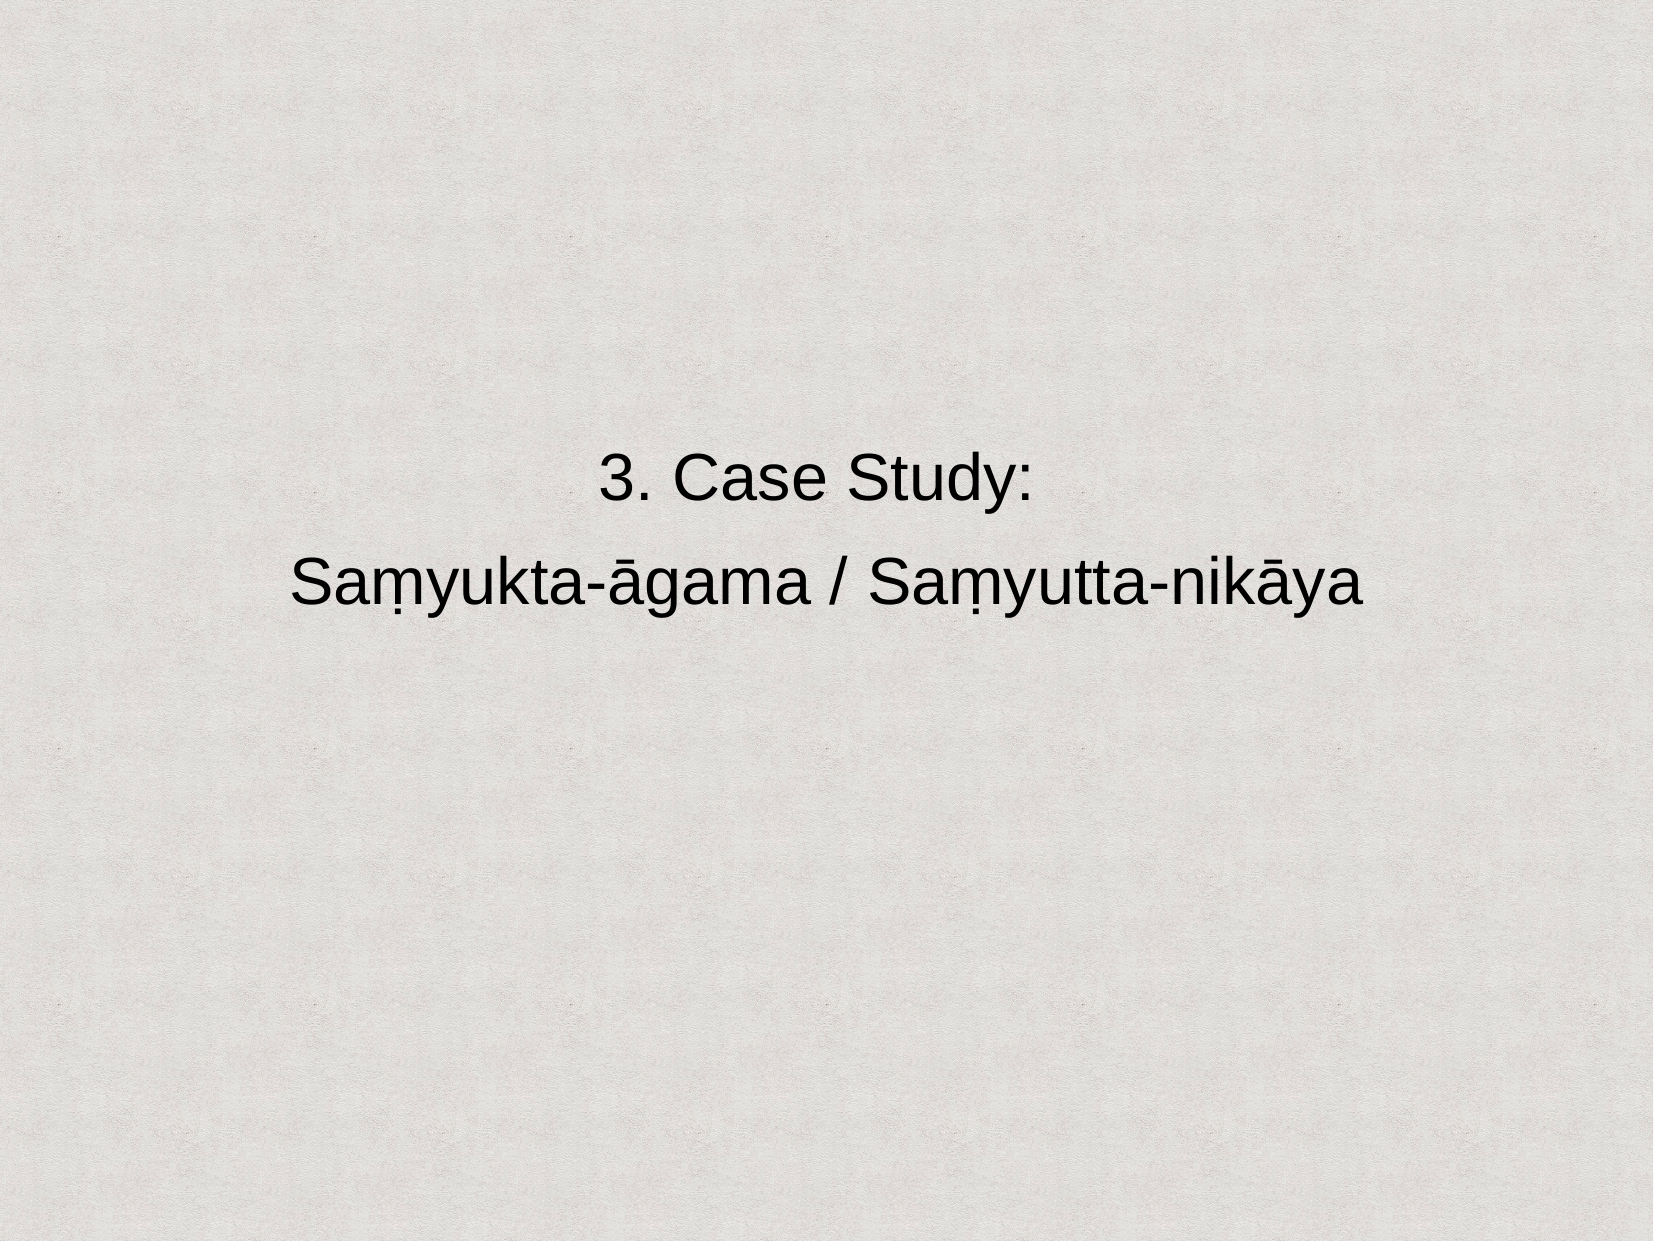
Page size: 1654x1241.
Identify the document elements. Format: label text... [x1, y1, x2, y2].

picture [0, 0, 1654, 1241]
subtitle 3. Case Study: Saṃyukta-āgama / Saṃyutta-nikāya [82, 49, 1571, 1010]
